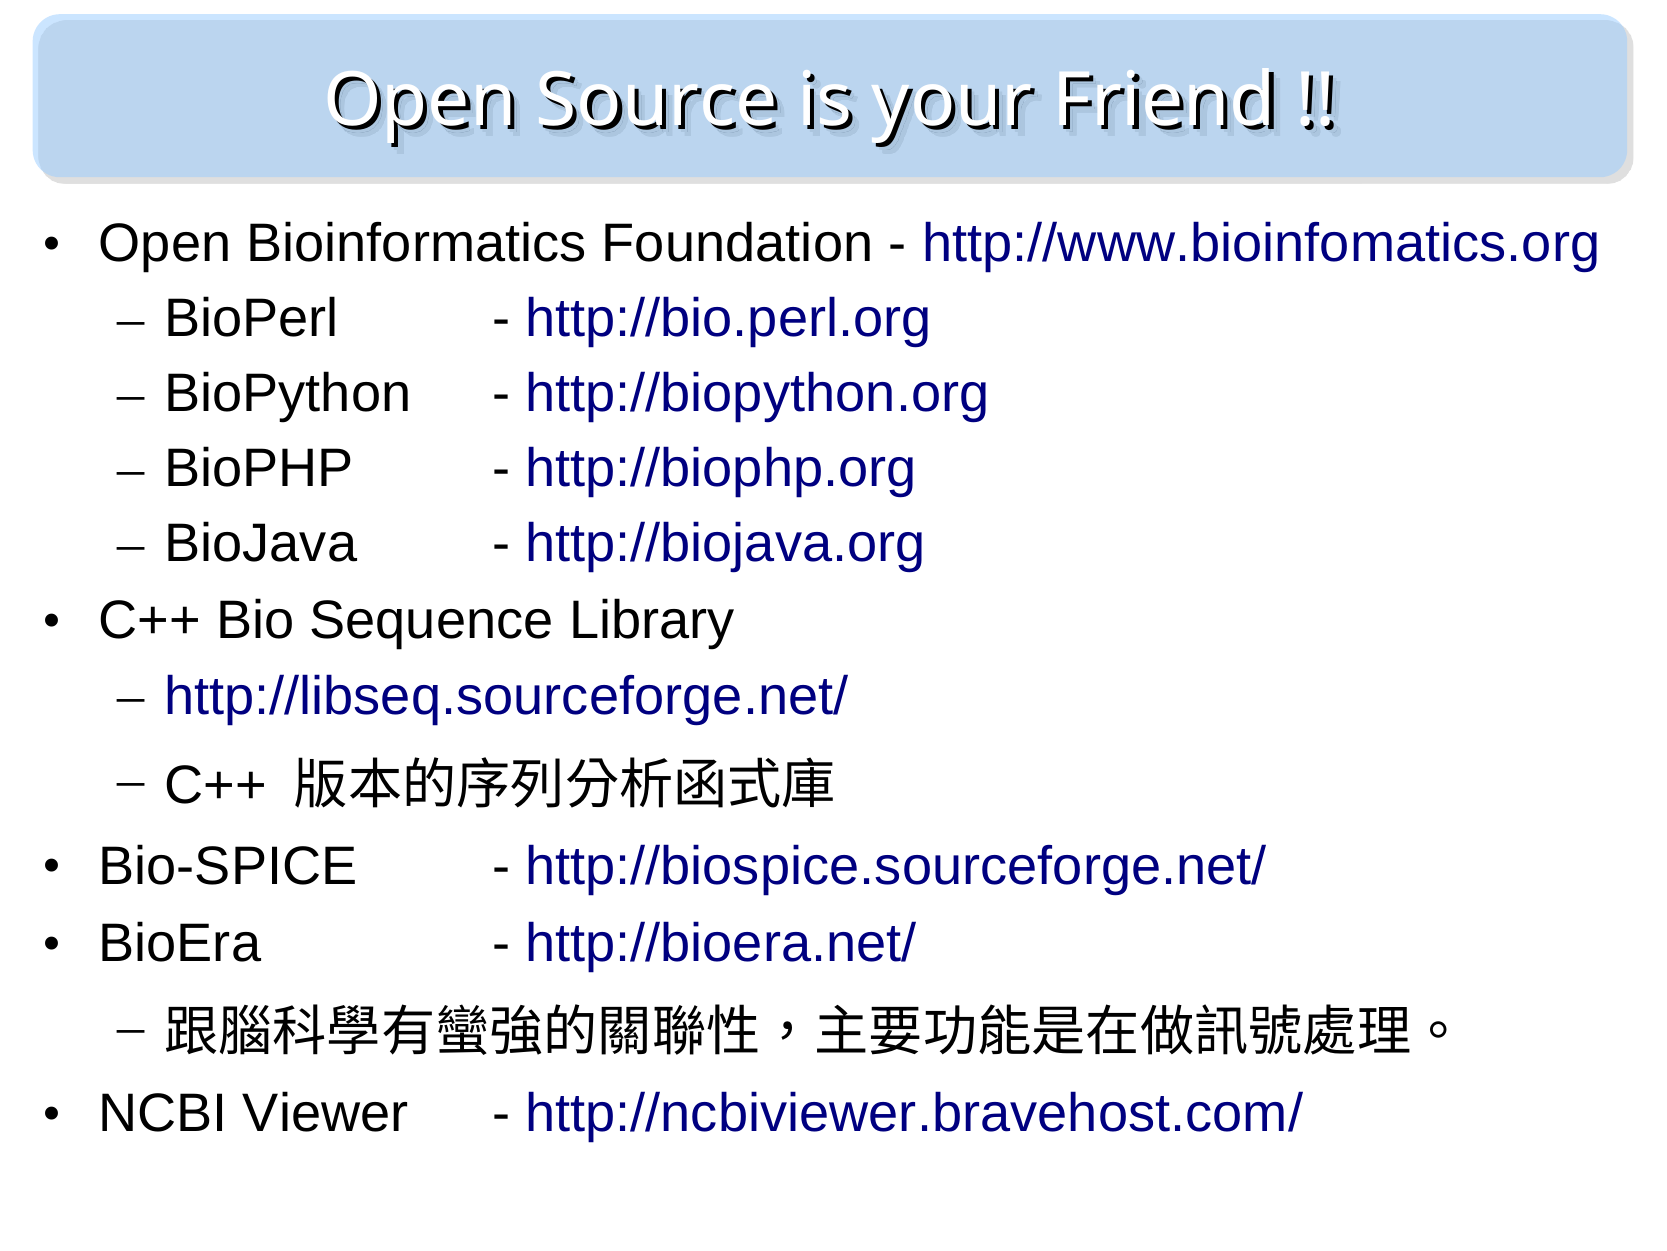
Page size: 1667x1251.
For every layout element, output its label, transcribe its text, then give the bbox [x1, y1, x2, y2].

list Open Bioinformatics Foundation - http://www.bioinfomatics.org BioPerl - http://bio.perl.org BioPython - http://biopython.org BioPHP - http://biophp.org BioJava - http://biojava.org C++ Bio Sequence Library http://libseq.sourceforge.net/ C++ 版本的序列分析函式庫 Bio-SPICE - http://biospice.sourceforge.net/ BioEra - http://bioera.net/ 跟腦科學有蠻強的關聯性，主要功能是在做訊號處理。 NCBI Viewer - http://ncbiviewer.bravehost.com/ [42, 212, 1625, 1217]
text_box Open Source is your Friend !! [32, 14, 1628, 178]
